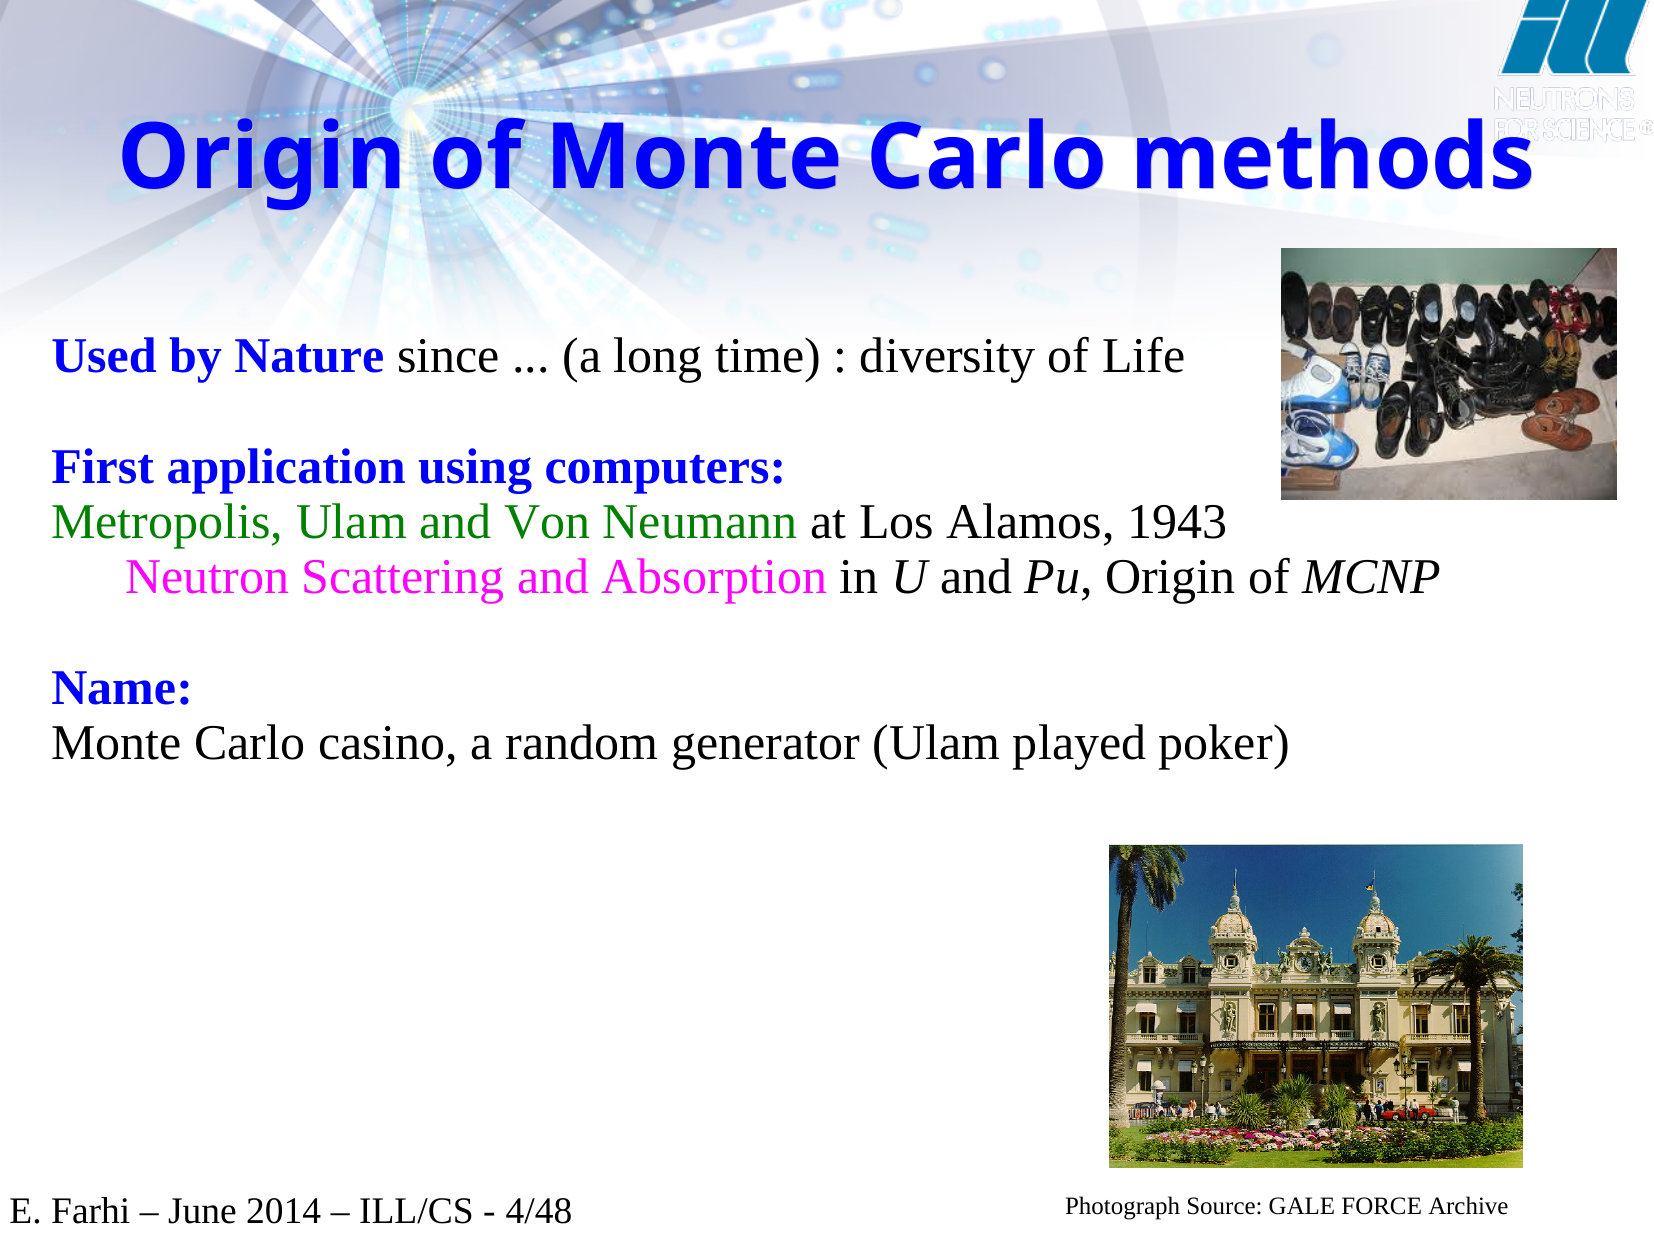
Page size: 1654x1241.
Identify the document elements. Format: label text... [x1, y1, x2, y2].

title Origin of Monte Carlo methods [82, 93, 1571, 213]
text_box Used by Nature since ... (a long time) : diversity of Life First application using computers: Metropolis, Ulam and Von Neumann at Los Alamos, 1943 Neutron Scattering and Absorption in U and Pu, Origin of MCNP Name: Monte Carlo casino, a random generator (Ulam played poker) [51, 328, 1584, 827]
picture [0, 0, 1654, 500]
text_box Photograph Source: GALE FORCE Archive [1064, 1192, 1511, 1221]
picture [1109, 844, 1523, 1168]
